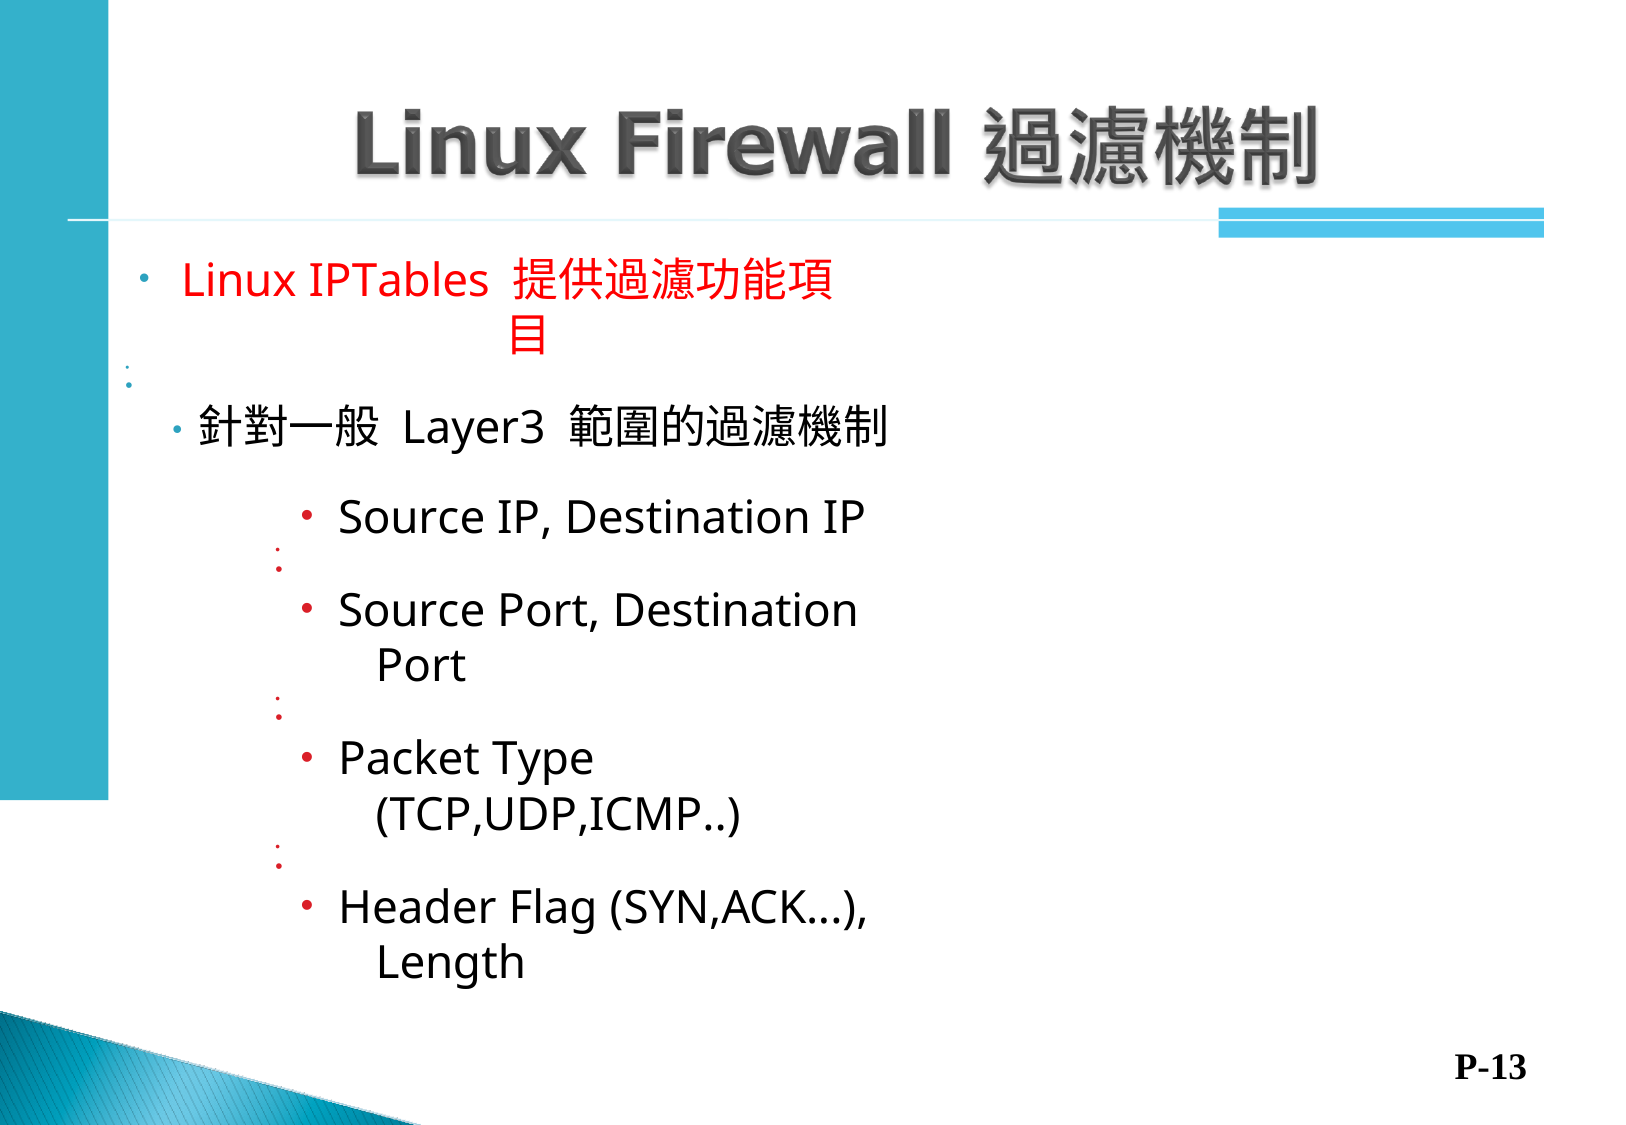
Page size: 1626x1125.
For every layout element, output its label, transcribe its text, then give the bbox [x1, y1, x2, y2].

text_box Linux IPTables 提供過濾功能項目 • 針對一般 Layer3 範圍的過濾機制 Source IP, Destination IP Source Port, Destination Port Packet Type (TCP,UDP,ICMP..) Header Flag (SYN,ACK...), Length [125, 250, 930, 754]
text_box [341, 81, 1330, 203]
text_box P-10 [1452, 1042, 1532, 1090]
